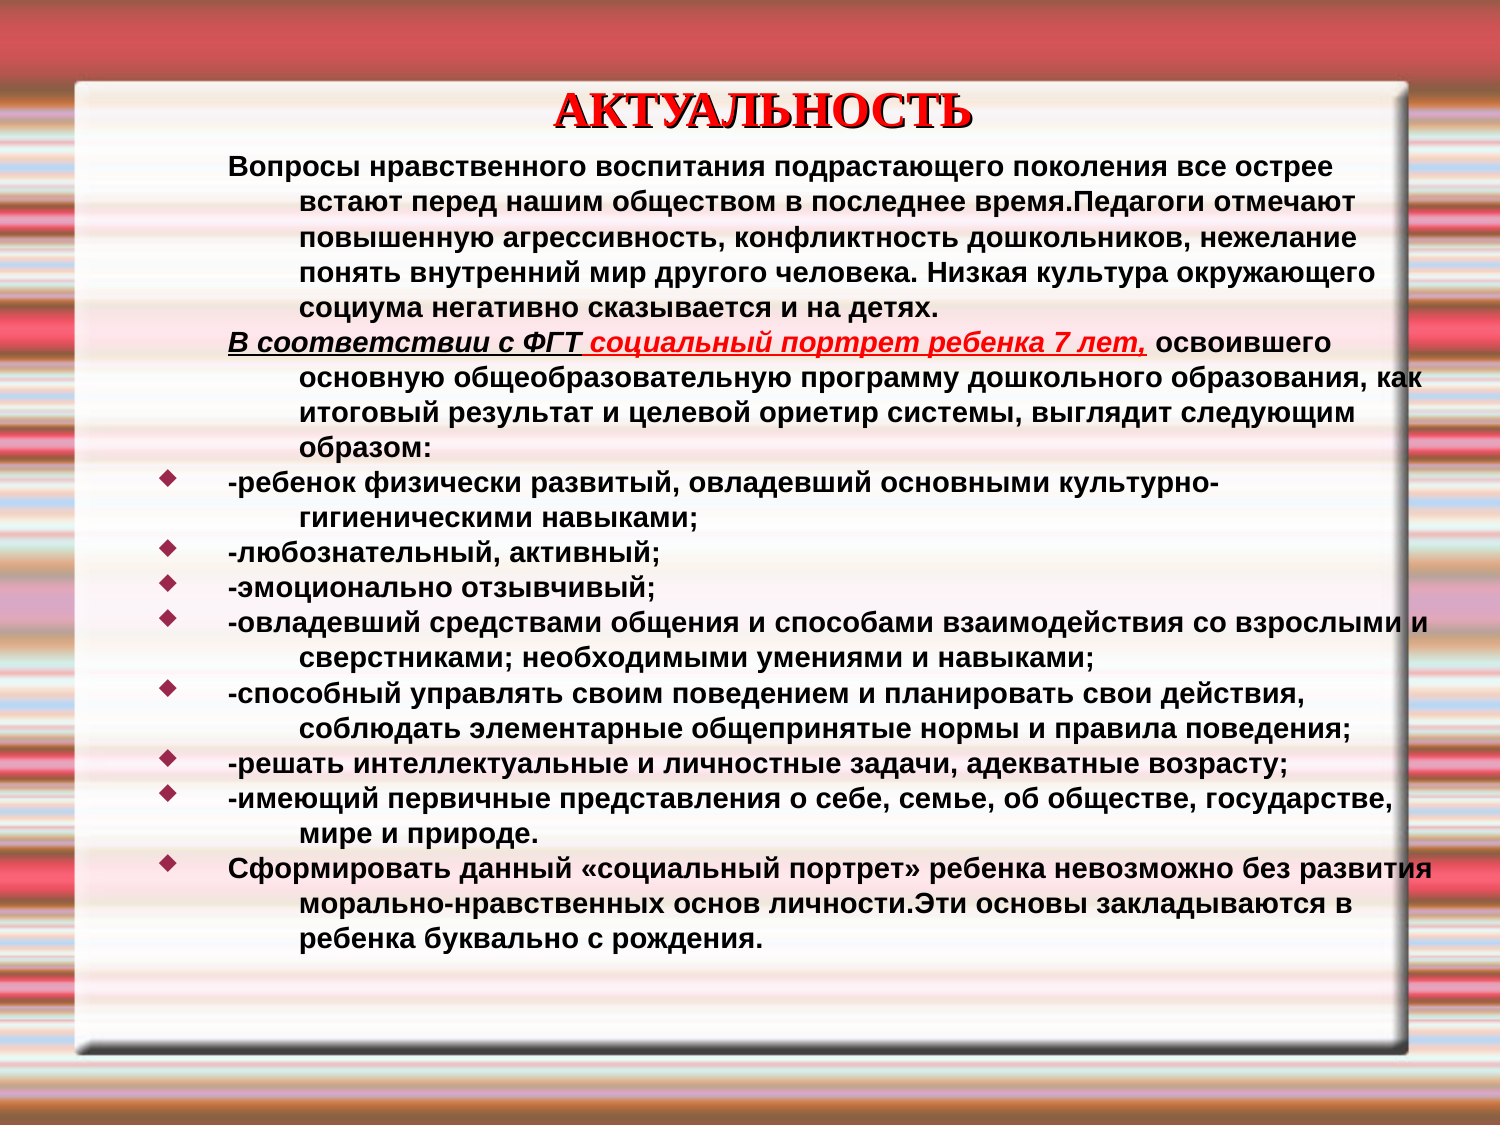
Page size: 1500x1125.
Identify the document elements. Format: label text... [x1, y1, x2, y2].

list Вопросы нравственного воспитания подрастающего поколения все острее встают перед нашим обществом в последнее время.Педагоги отмечают повышенную агрессивность, конфликтность дошкольников, нежелание понять внутренний мир другого человека. Низкая культура окружающего социума негативно сказывается и на детях. В соответствии с ФГТ социальный портрет ребенка 7 лет, освоившего основную общеобразовательную программу дошкольного образования, как итоговый результат и целевой ориетир системы, выглядит следующим образом: -ребенок физически развитый, овладевший основными культурно-гигиеническими навыками; -любознательный, активный; -эмоционально отзывчивый; -овладевший средствами общения и способами взаимодействия со взрослыми и сверстниками; необходимыми умениями и навыками; -способный управлять своим поведением и планировать свои действия, соблюдать элементарные общепринятые нормы и правила поведения; -решать интеллектуальные и личностные задачи, адекватные возрасту; -имеющий первичные представления о себе, семье, об обществе, государстве, мире и природе. Сформировать данный «социальный портрет» ребенка невозможно без развития морально-нравственных основ личности.Эти основы закладываются в ребенка буквально с рождения. [133, 147, 1447, 1125]
text_box АКТУАЛЬНОСТЬ [75, 40, 1451, 173]
